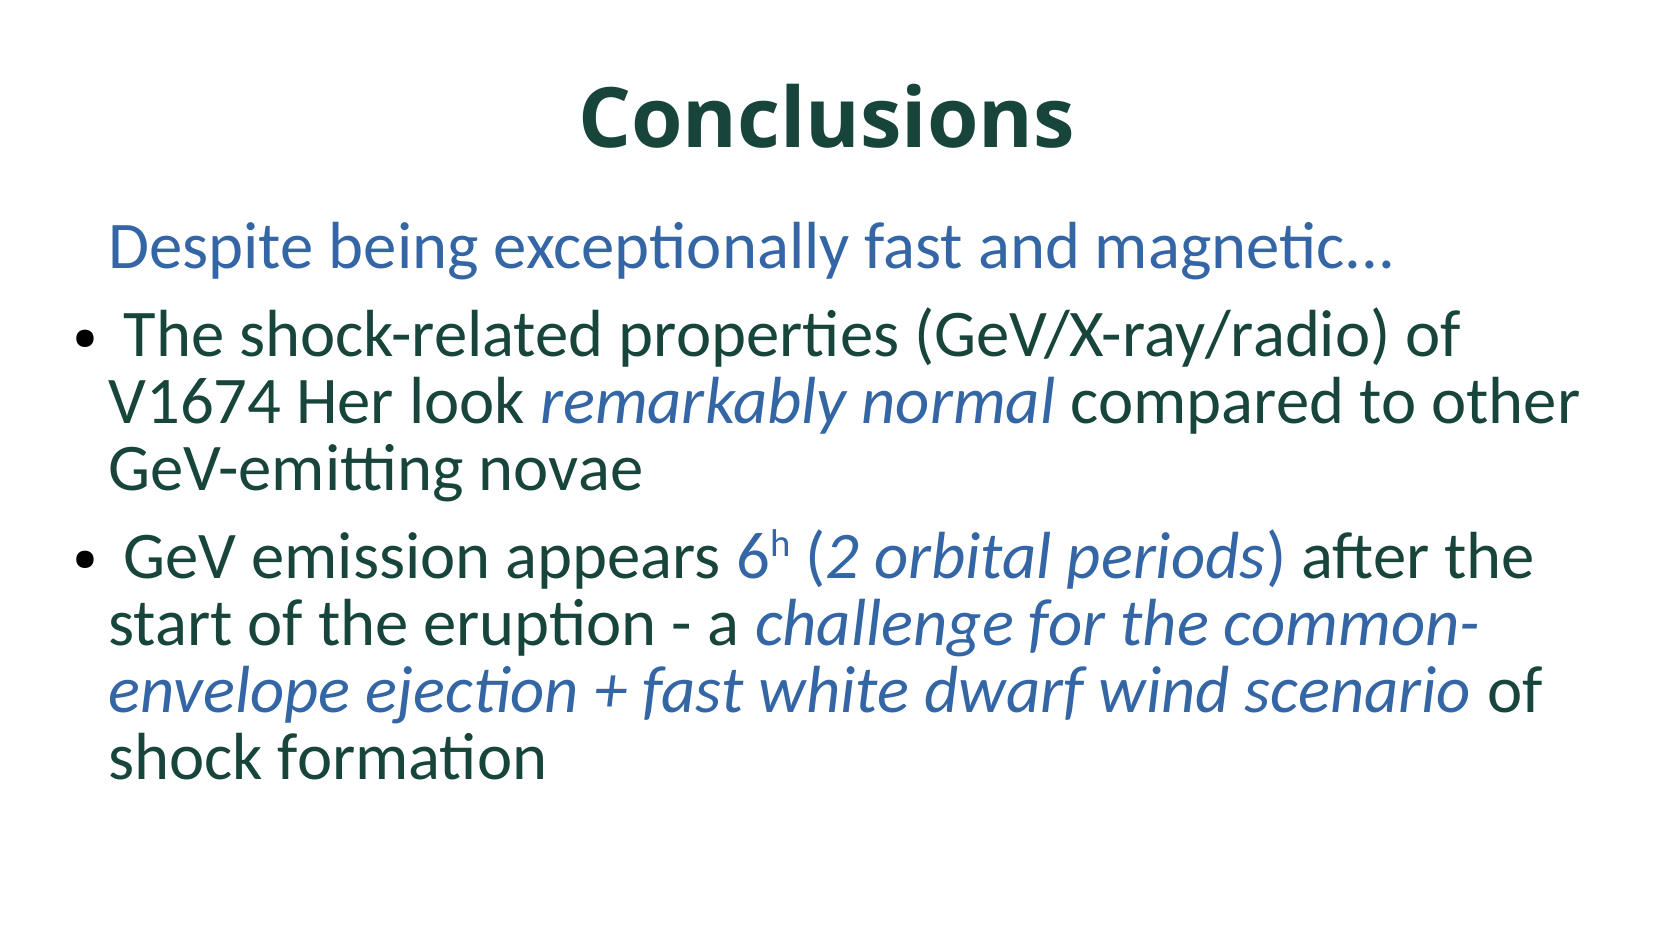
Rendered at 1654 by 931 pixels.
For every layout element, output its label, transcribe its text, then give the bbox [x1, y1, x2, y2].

title Conclusions [82, 22, 1571, 143]
subtitle Despite being exceptionally fast and magnetic... The shock-related properties (GeV/X-ray/radio) of V1674 Her look remarkably normal compared to other GeV-emitting novae GeV emission appears 6h (2 orbital periods) after the start of the eruption - a challenge for the common-envelope ejection + fast white dwarf wind scenario of shock formation [73, 143, 1636, 872]
